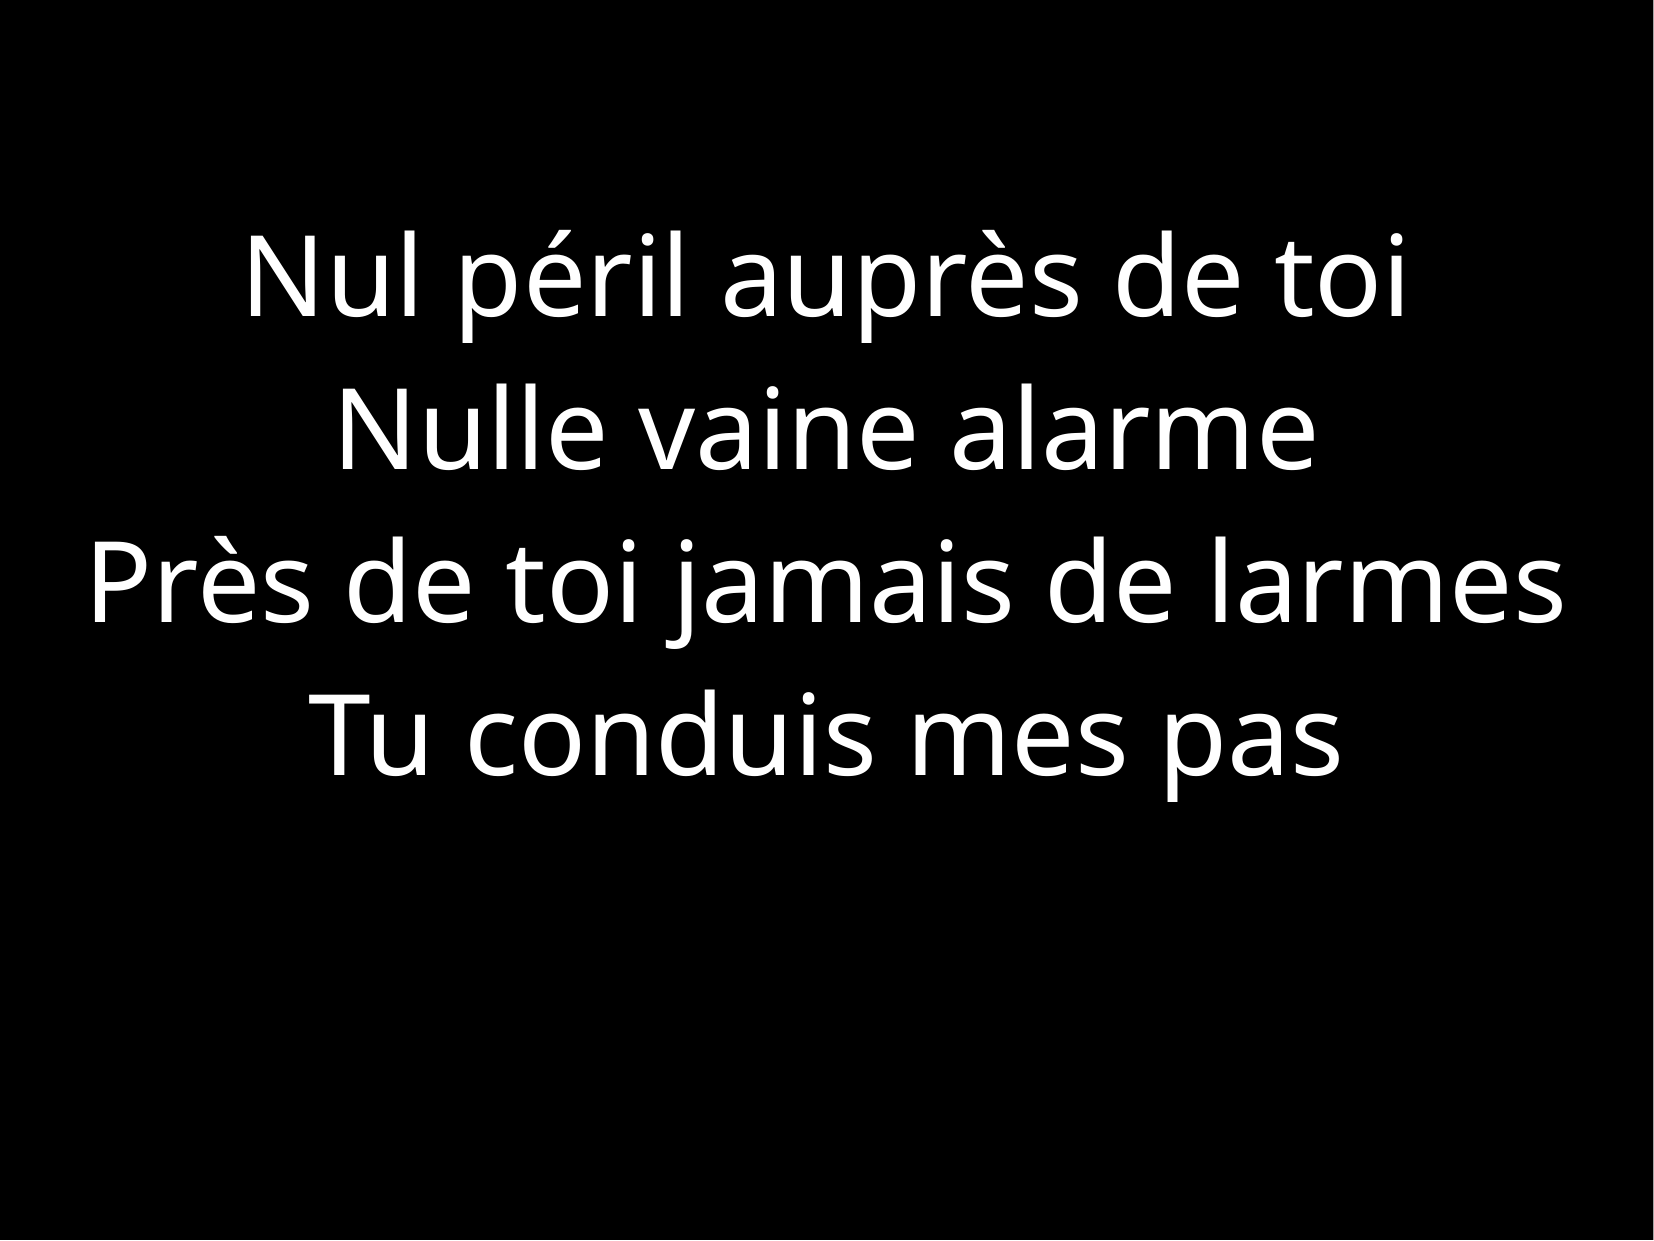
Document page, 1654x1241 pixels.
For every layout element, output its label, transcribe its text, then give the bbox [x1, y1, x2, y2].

subtitle Nul péril auprès de toi Nulle vaine alarme Près de toi jamais de larmes Tu conduis mes pas [82, 49, 1571, 1109]
